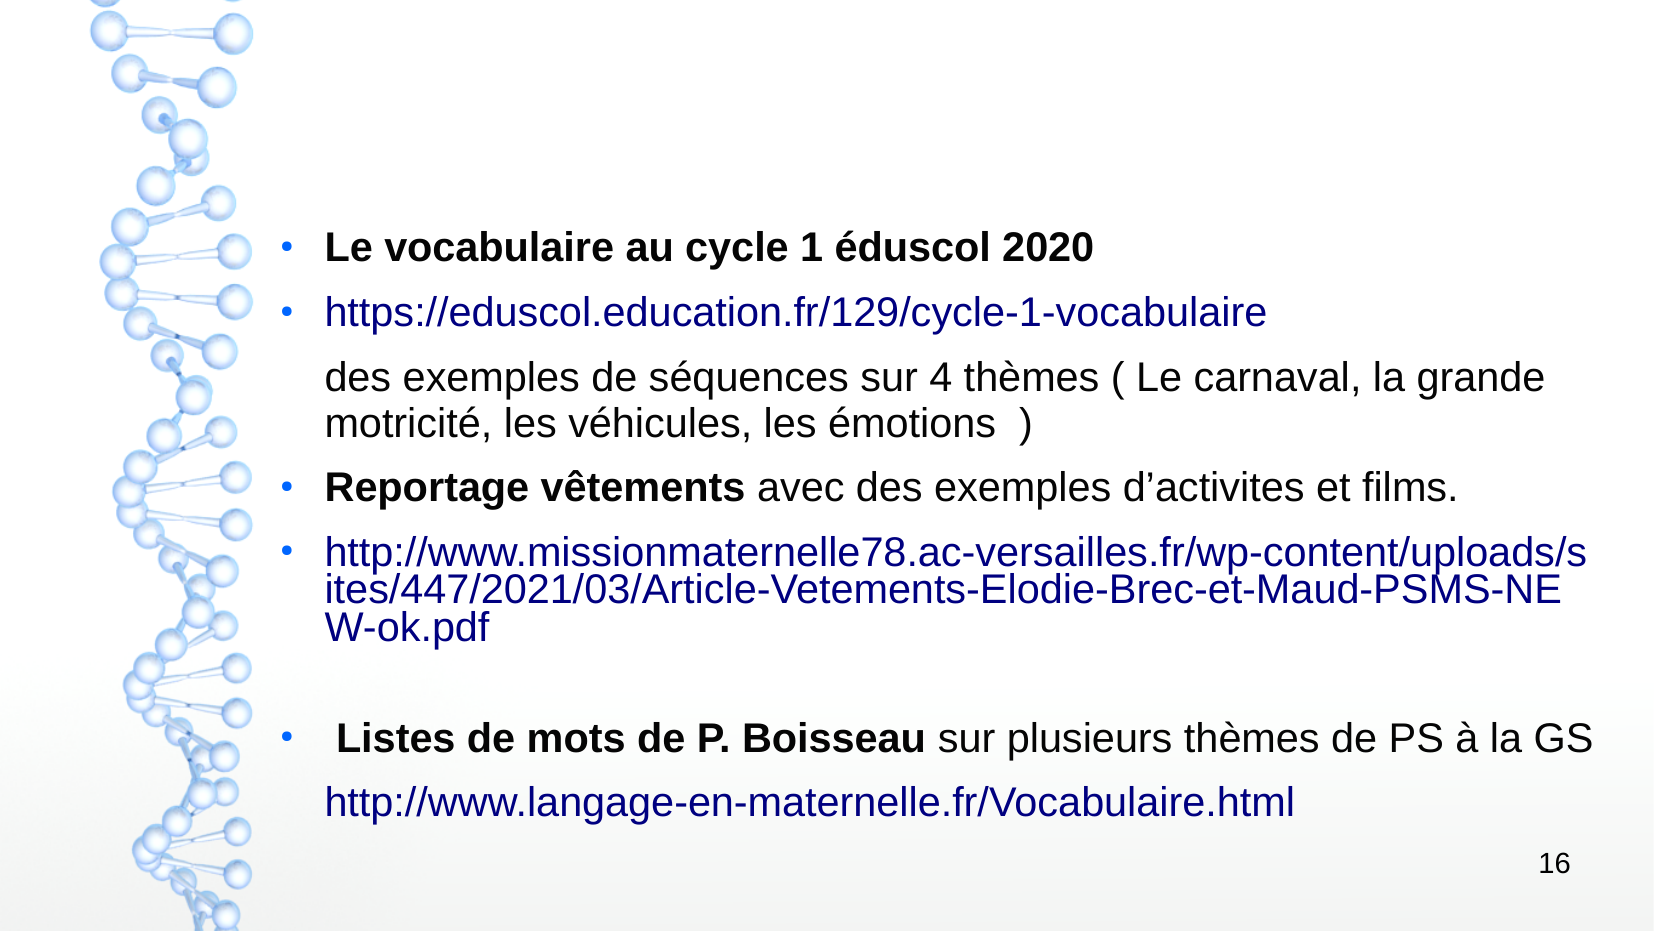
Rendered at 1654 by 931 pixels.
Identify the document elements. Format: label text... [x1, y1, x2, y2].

list Le vocabulaire au cycle 1 éduscol 2020 https://eduscol.education.fr/129/cycle-1-vocabulaire des exemples de séquences sur 4 thèmes ( Le carnaval, la grande motricité, les véhicules, les émotions ) Reportage vêtements avec des exemples d’activites et films. http://www.missionmaternelle78.ac-versailles.fr/wp-content/uploads/sites/447/2021/03/Article-Vetements-Elodie-Brec-et-Maud-PSMS-NEW-ok.pdf Listes de mots de P. Boisseau sur plusieurs thèmes de PS à la GS http://www.langage-en-maternelle.fr/Vocabulaire.html [265, 224, 1595, 764]
picture [0, 0, 1654, 931]
